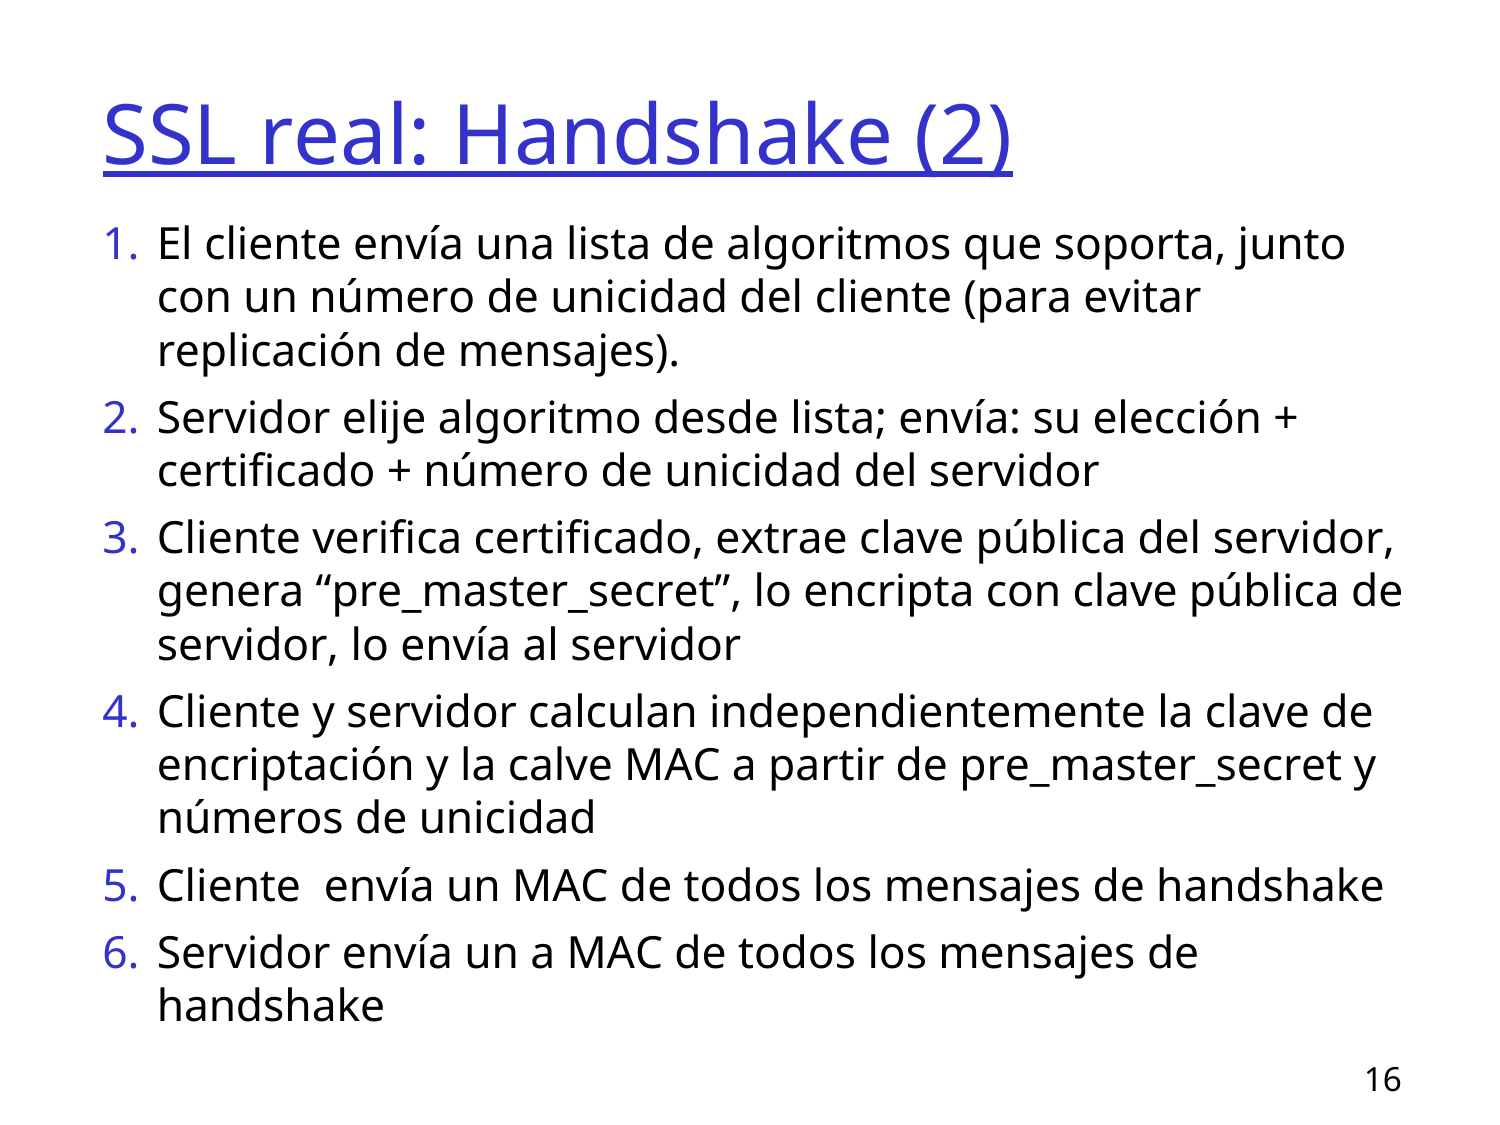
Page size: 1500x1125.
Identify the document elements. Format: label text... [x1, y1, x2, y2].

list El cliente envía una lista de algoritmos que soporta, junto con un número de unicidad del cliente (para evitar replicación de mensajes). Servidor elije algoritmo desde lista; envía: su elección + certificado + número de unicidad del servidor Cliente verifica certificado, extrae clave pública del servidor, genera “pre_master_secret”, lo encripta con clave pública de servidor, lo envía al servidor Cliente y servidor calculan independientemente la clave de encriptación y la calve MAC a partir de pre_master_secret y números de unicidad Cliente envía un MAC de todos los mensajes de handshake Servidor envía un a MAC de todos los mensajes de handshake [87, 207, 1444, 1055]
title SSL real: Handshake (2) [87, 37, 1363, 207]
